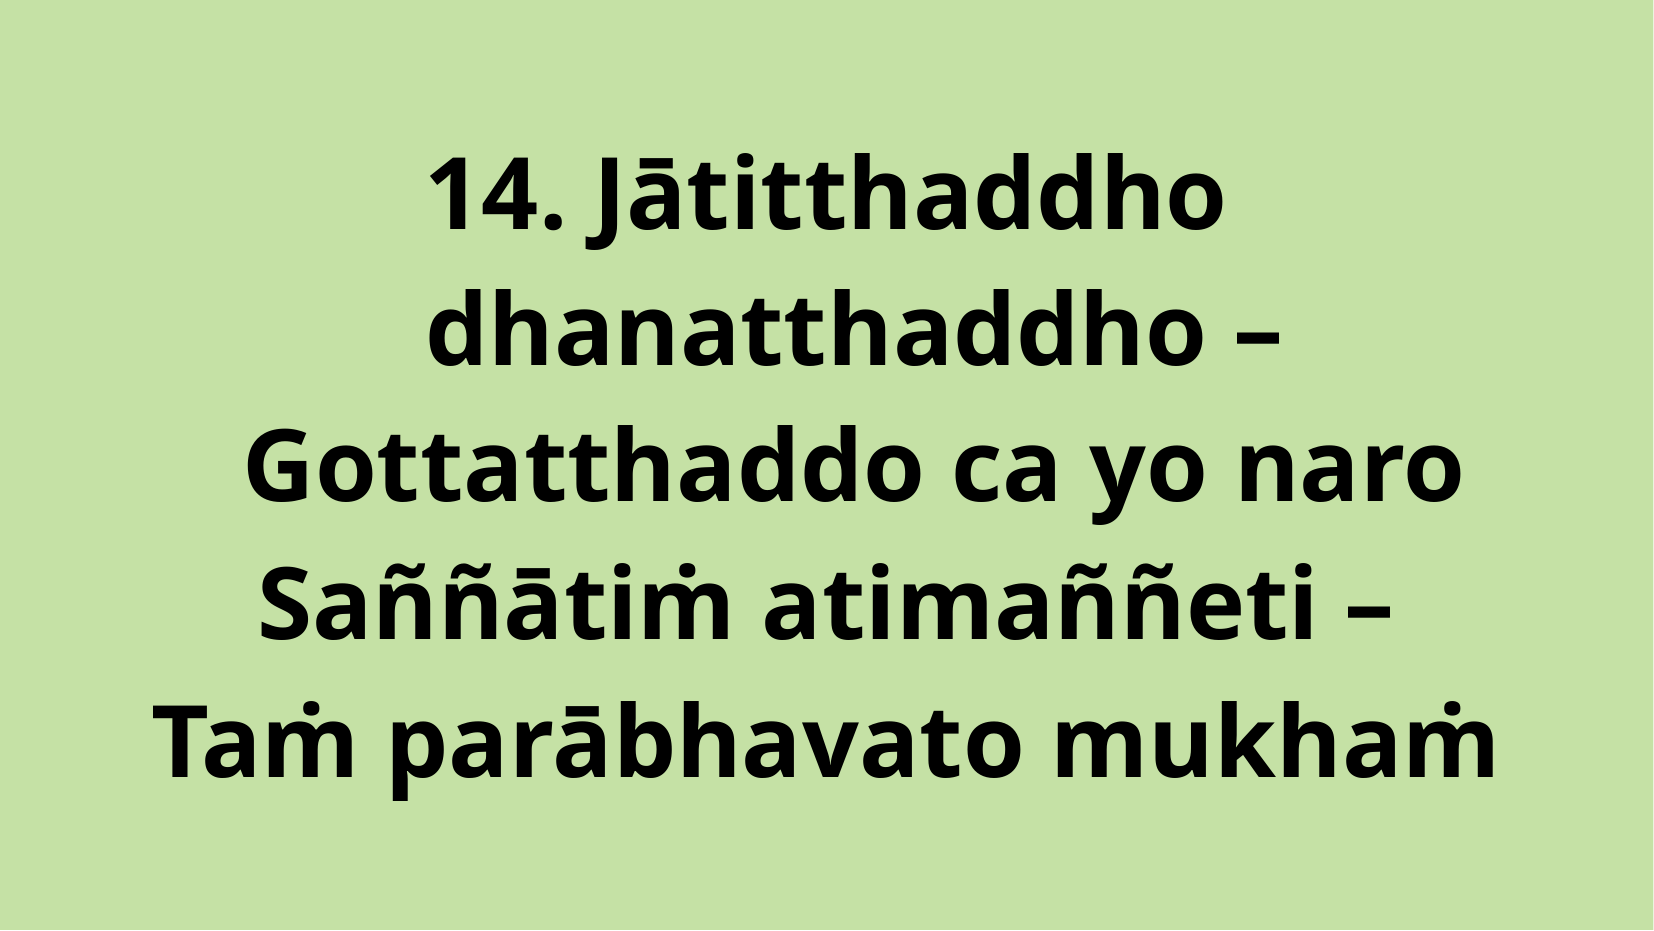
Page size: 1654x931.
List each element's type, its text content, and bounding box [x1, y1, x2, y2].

subtitle 14. Jātitthaddho dhanatthaddho – Gottatthaddo ca yo naro Saññātiṁ atimaññeti – Taṁ parābhavato mukhaṁ [82, 0, 1571, 931]
